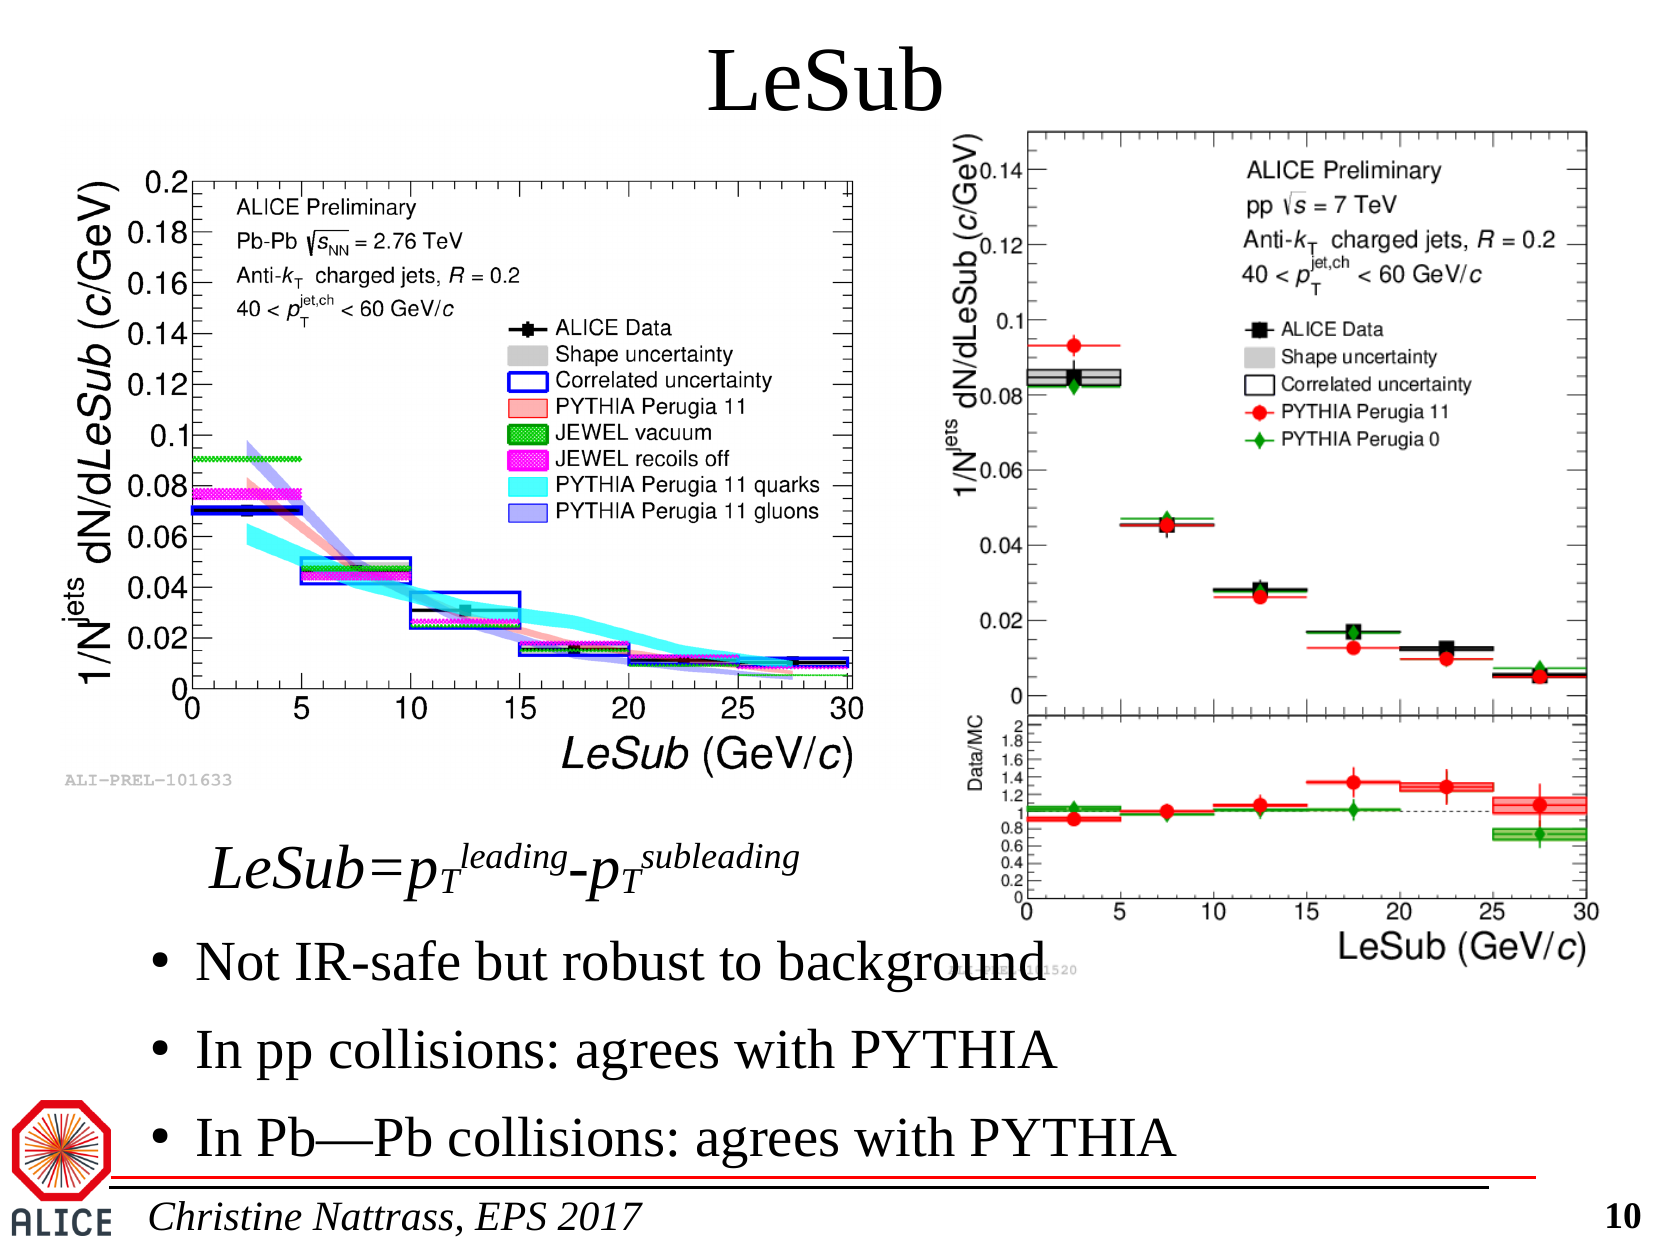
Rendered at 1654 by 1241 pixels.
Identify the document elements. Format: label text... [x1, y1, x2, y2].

title LeSub [82, 14, 1571, 145]
picture [11, 1100, 111, 1236]
text_box LeSub=pTleading-pTsubleading [195, 821, 815, 915]
picture [945, 102, 1621, 978]
picture [60, 114, 941, 791]
list Not IR-safe but robust to background In pp collisions: agrees with PYTHIA In Pb—Pb collisions: agrees with PYTHIA [135, 930, 1590, 1171]
